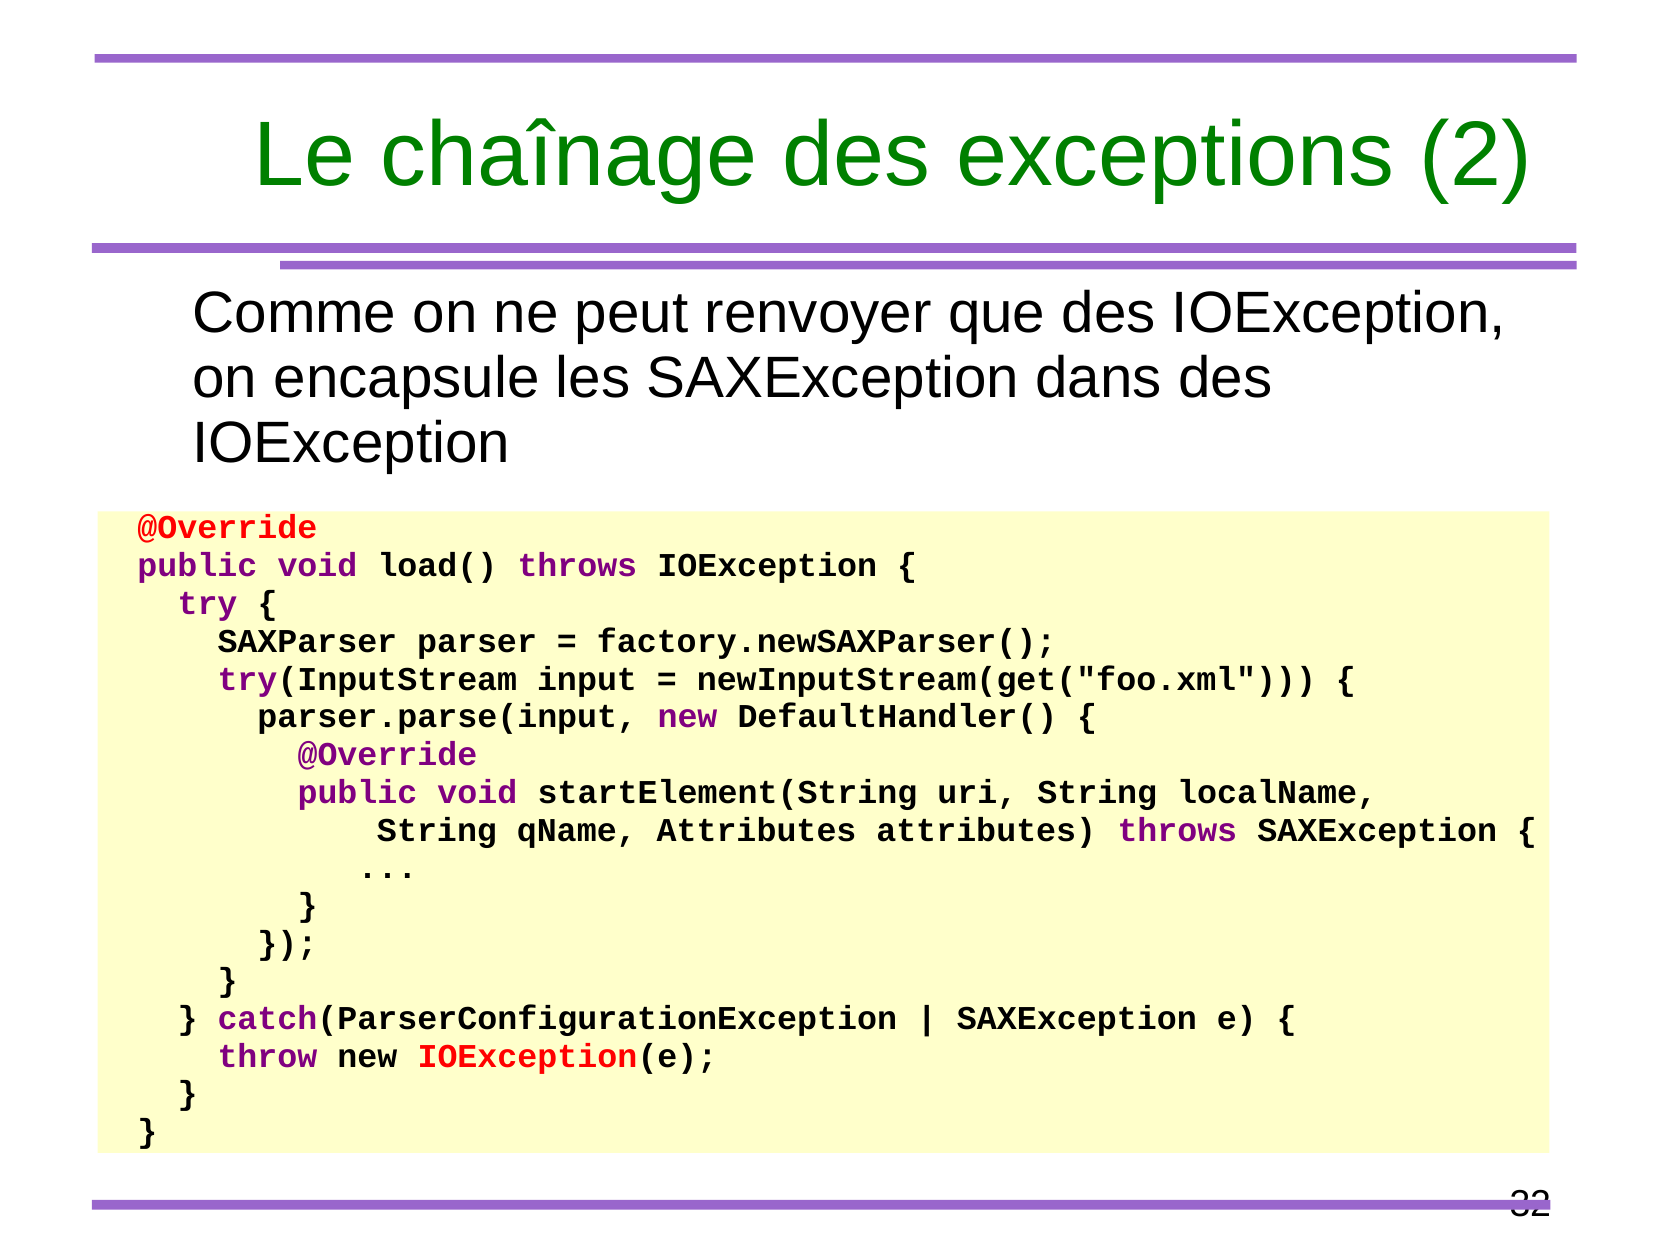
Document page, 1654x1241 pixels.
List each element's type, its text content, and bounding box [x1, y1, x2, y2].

title Le chaînage des exceptions (2) [121, 49, 1534, 257]
list Comme on ne peut renvoyer que des IOException, on encapsule les SAXException dans des IOException [121, 279, 1534, 475]
text_box @Override public void load() throws IOException { try { SAXParser parser = factory.newSAXParser(); try(InputStream input = newInputStream(get("foo.xml"))) { parser.parse(input, new DefaultHandler() { @Override public void startElement(String uri, String localName, String qName, Attributes attributes) throws SAXException { ... } }); } } catch(ParserConfigurationException | SAXException e) { throw new IOException(e); } } [97, 511, 1550, 1153]
